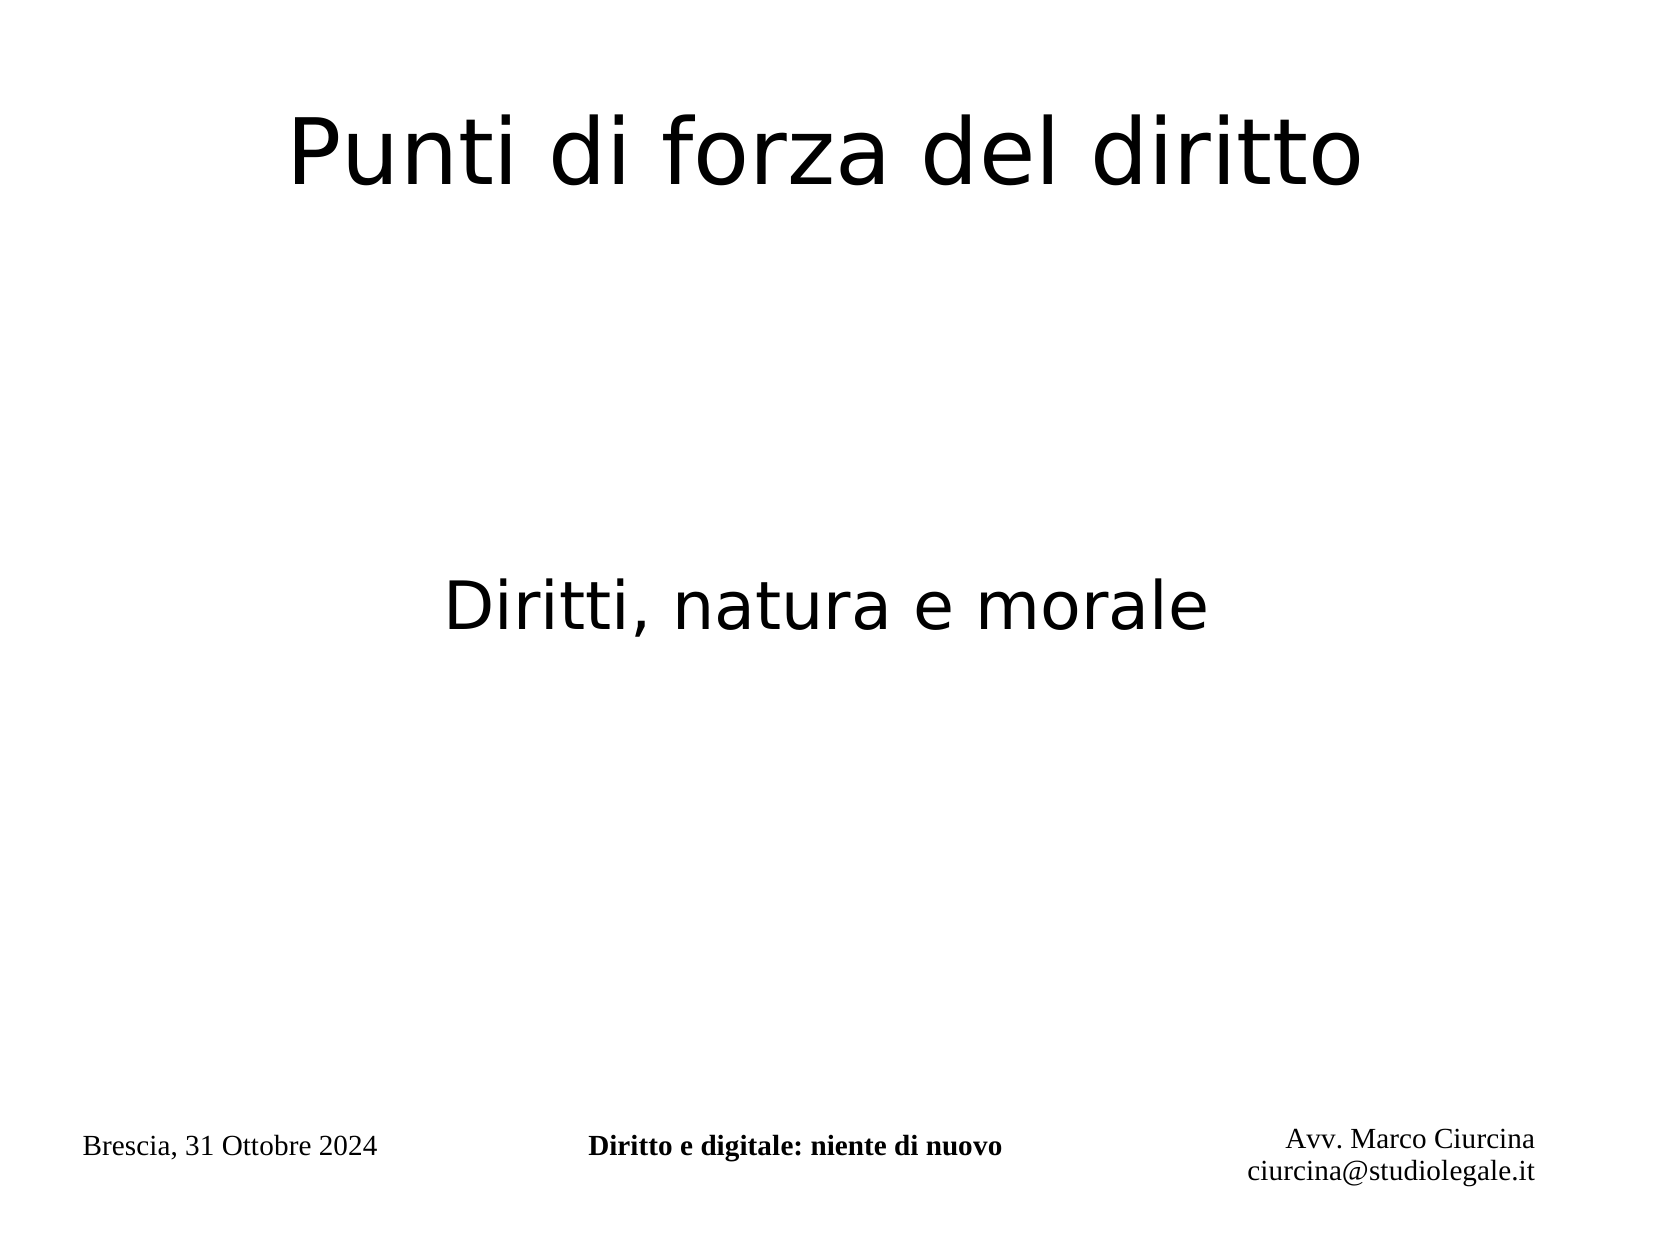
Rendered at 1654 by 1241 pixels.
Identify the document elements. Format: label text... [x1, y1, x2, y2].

title Punti di forza del diritto [82, 49, 1571, 257]
list Diritti, natura e morale [82, 290, 1571, 1109]
